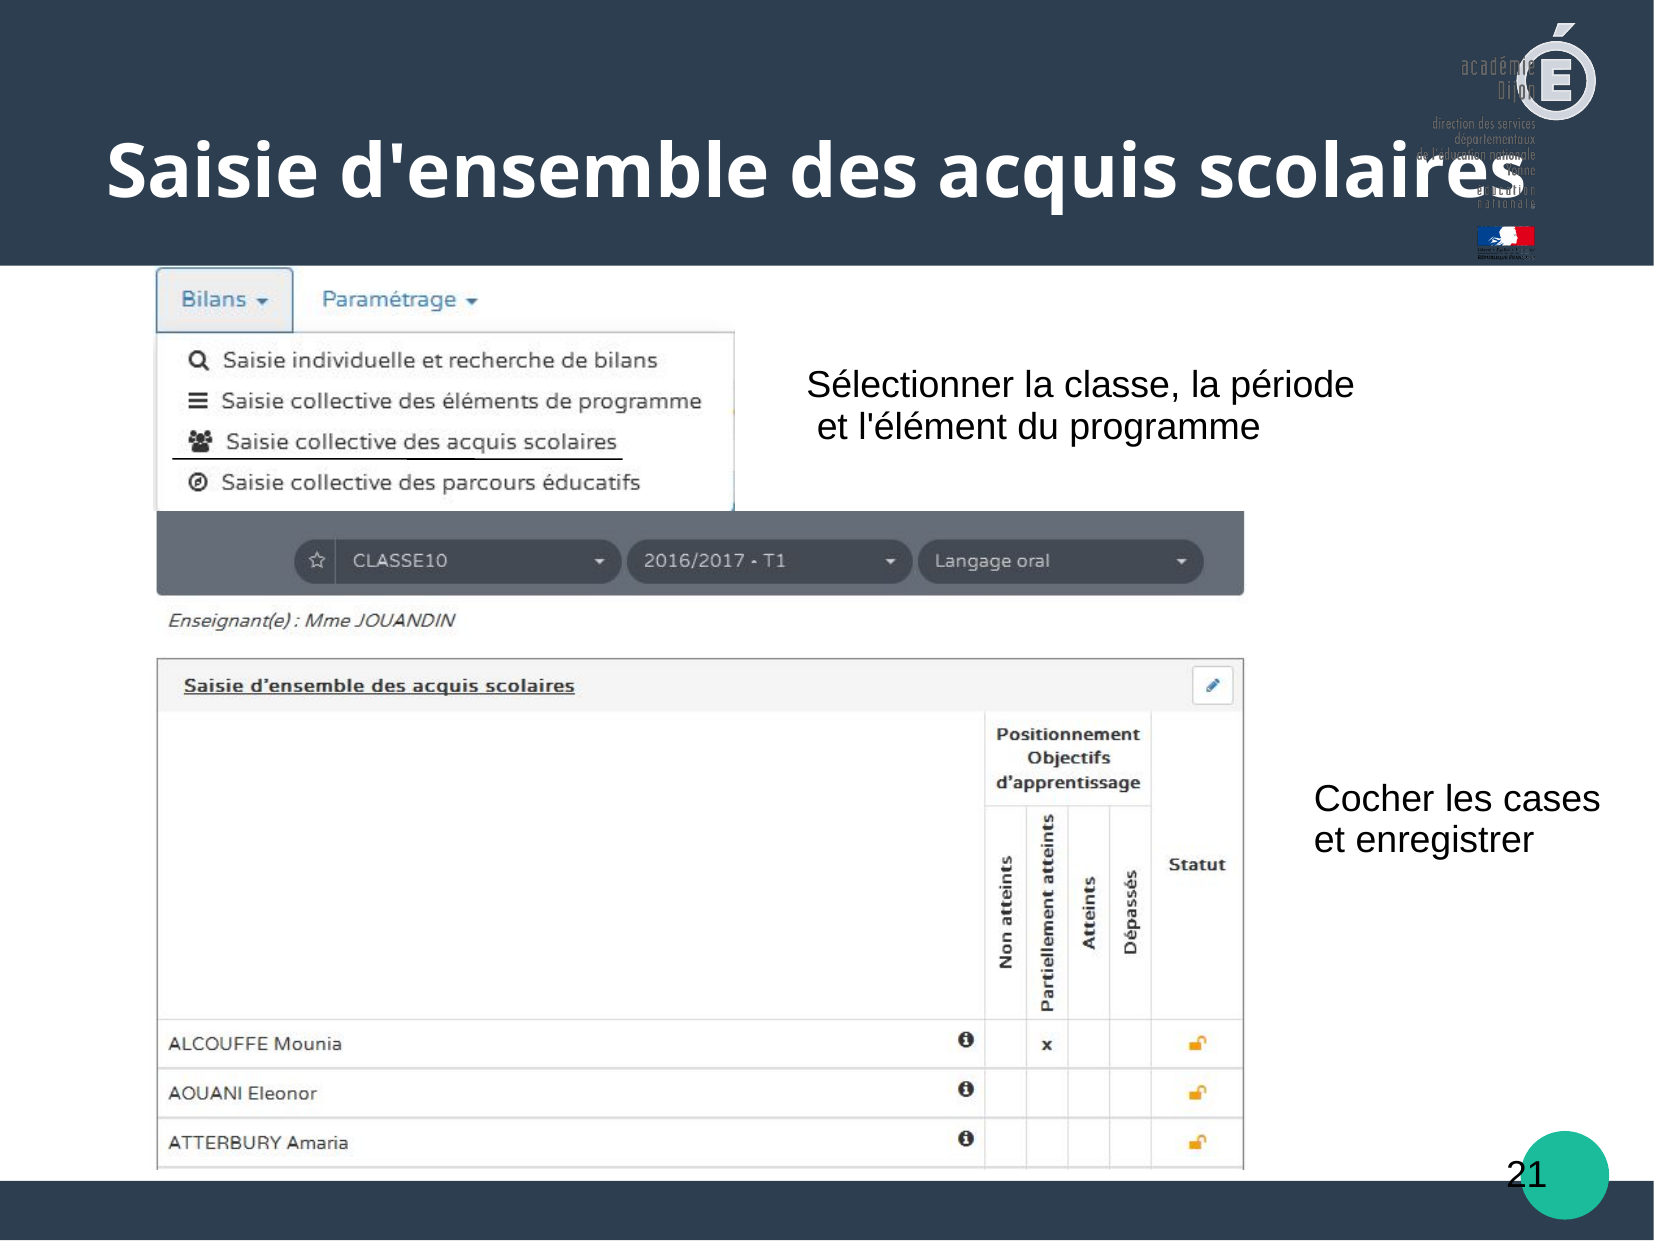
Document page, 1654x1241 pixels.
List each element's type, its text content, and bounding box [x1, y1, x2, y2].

text_box Cocher les cases et enregistrer [1299, 767, 1616, 867]
picture [1417, 23, 1596, 260]
title Saisie d'ensemble des acquis scolaires [106, 59, 1595, 267]
picture [136, 266, 1252, 1170]
text_box Sélectionner la classe, la période et l'élément du programme [791, 354, 1371, 454]
